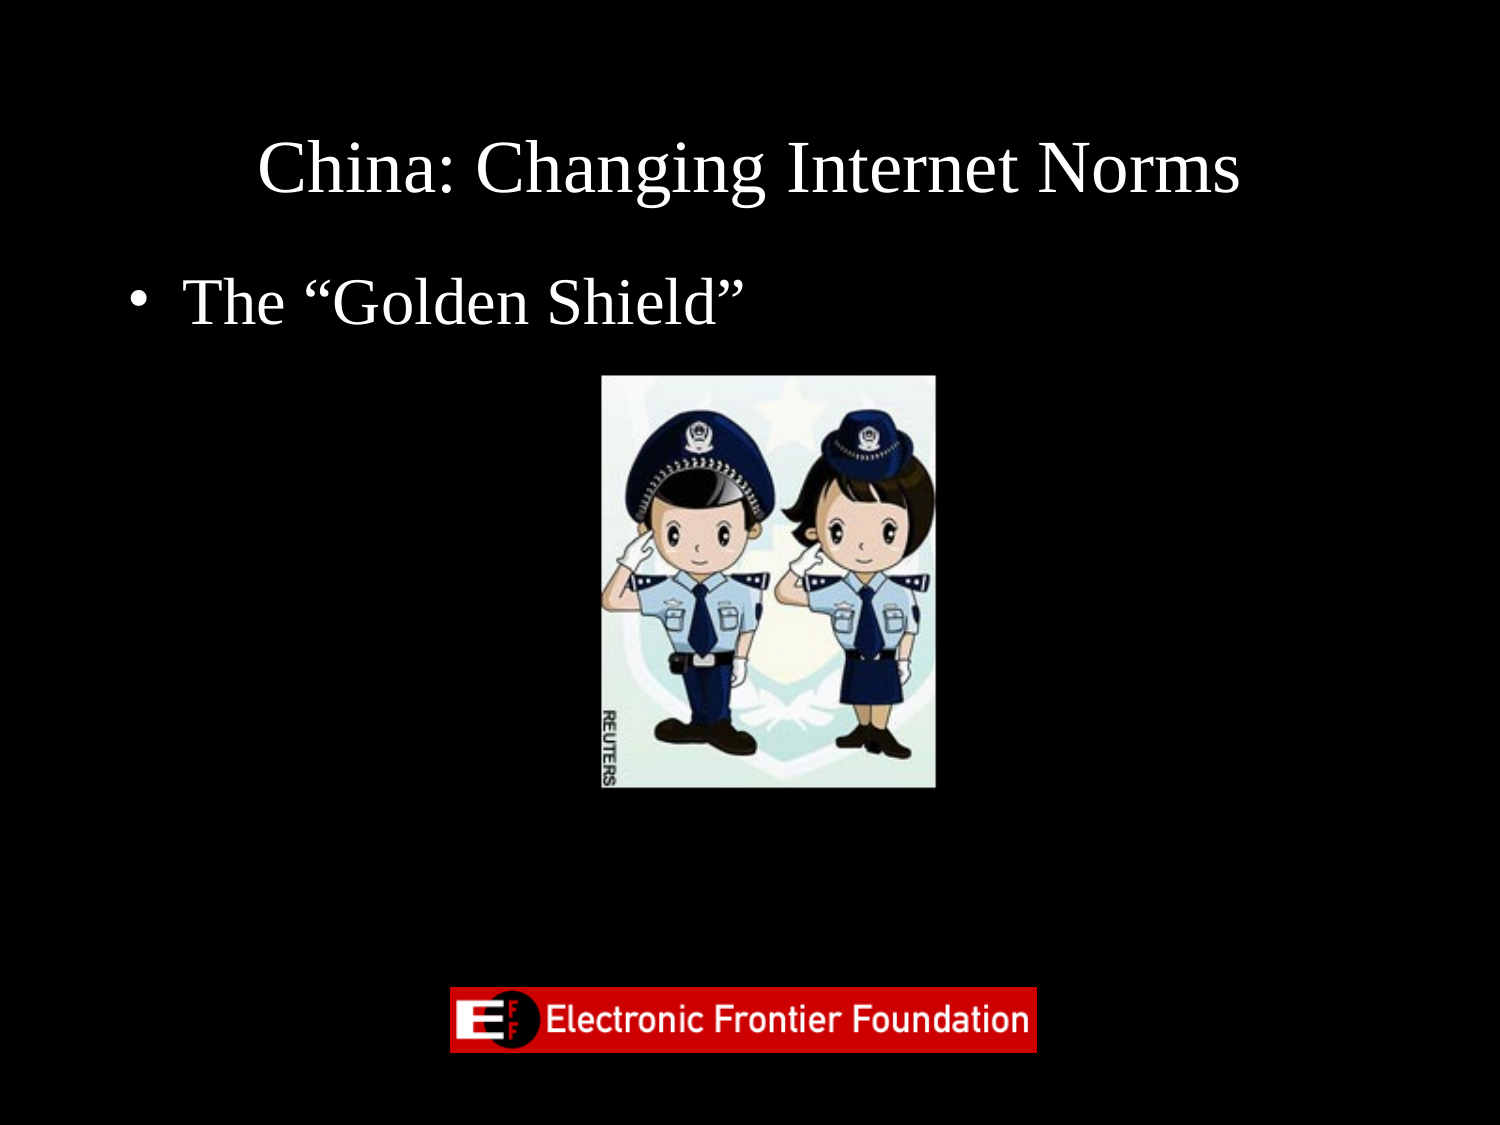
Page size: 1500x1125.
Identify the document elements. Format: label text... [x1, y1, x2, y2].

picture [450, 987, 1037, 1053]
list The “Golden Shield” [112, 249, 1388, 976]
title China: Changing Internet Norms [112, 99, 1388, 226]
picture [600, 374, 938, 790]
